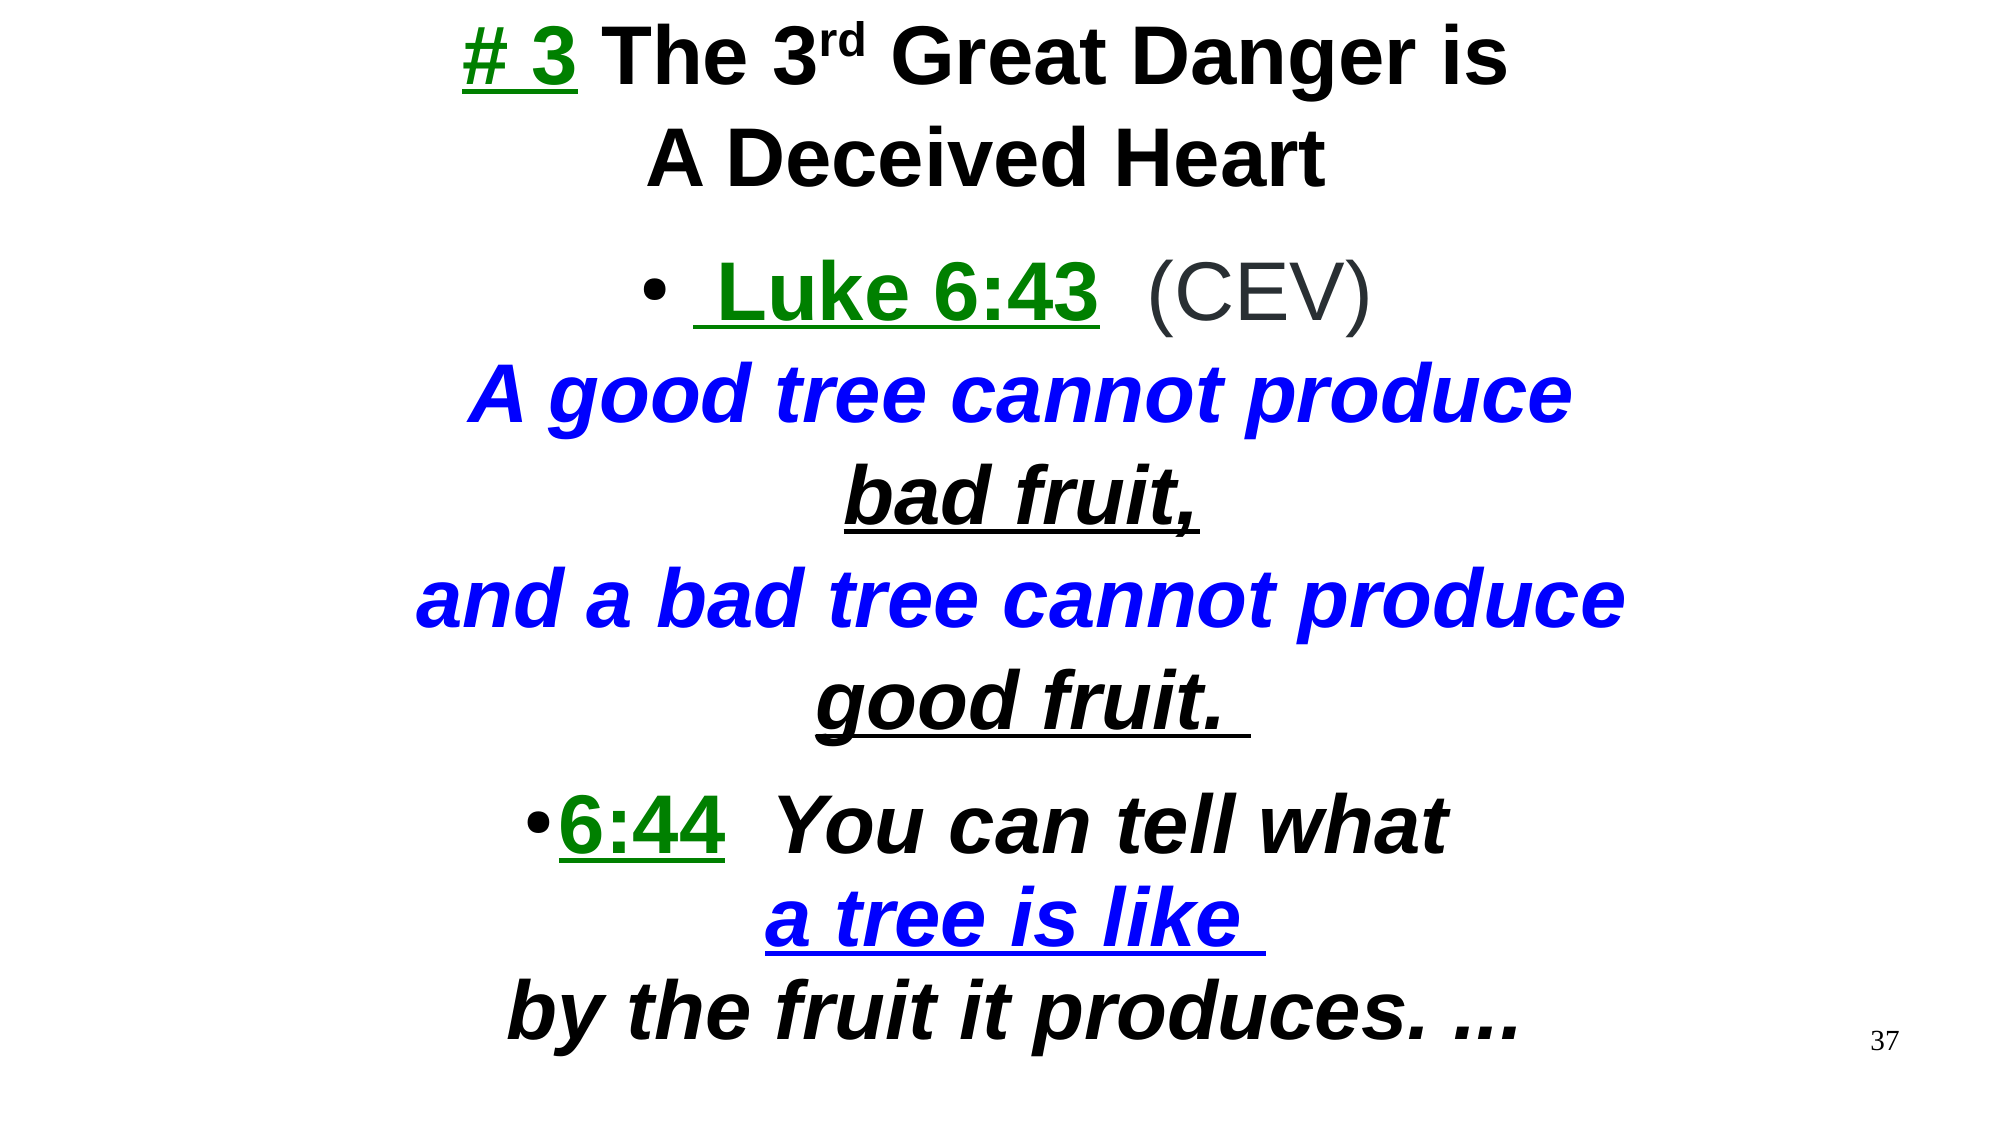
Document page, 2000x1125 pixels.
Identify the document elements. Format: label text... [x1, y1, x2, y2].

list # 3 The 3rd Great Danger is A Deceived Heart Luke 6:43 (CEV) A good tree cannot produce bad fruit, and a bad tree cannot produce good fruit. 6:44 You can tell what a tree is like by the fruit it produces. ... [0, 0, 1996, 1123]
